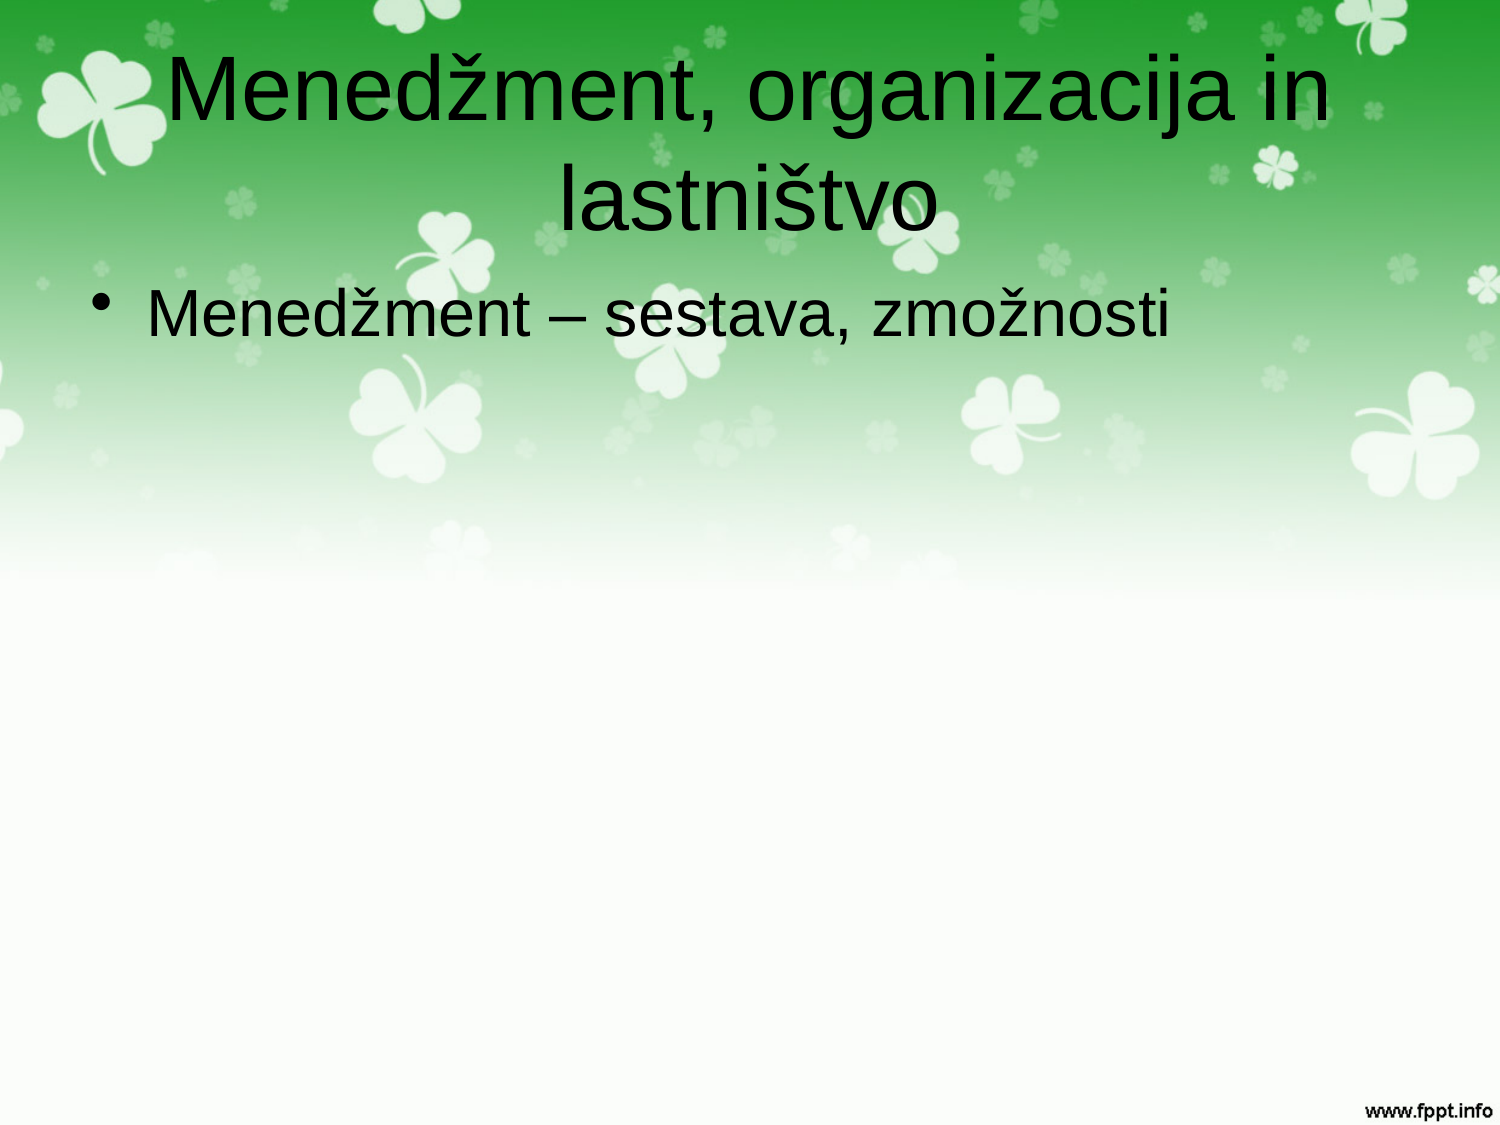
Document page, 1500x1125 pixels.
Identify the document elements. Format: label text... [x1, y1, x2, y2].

list Menedžment – sestava, zmožnosti [75, 262, 1425, 1005]
picture [0, 0, 1500, 1125]
title Menedžment, organizacija in lastništvo [75, 45, 1425, 233]
